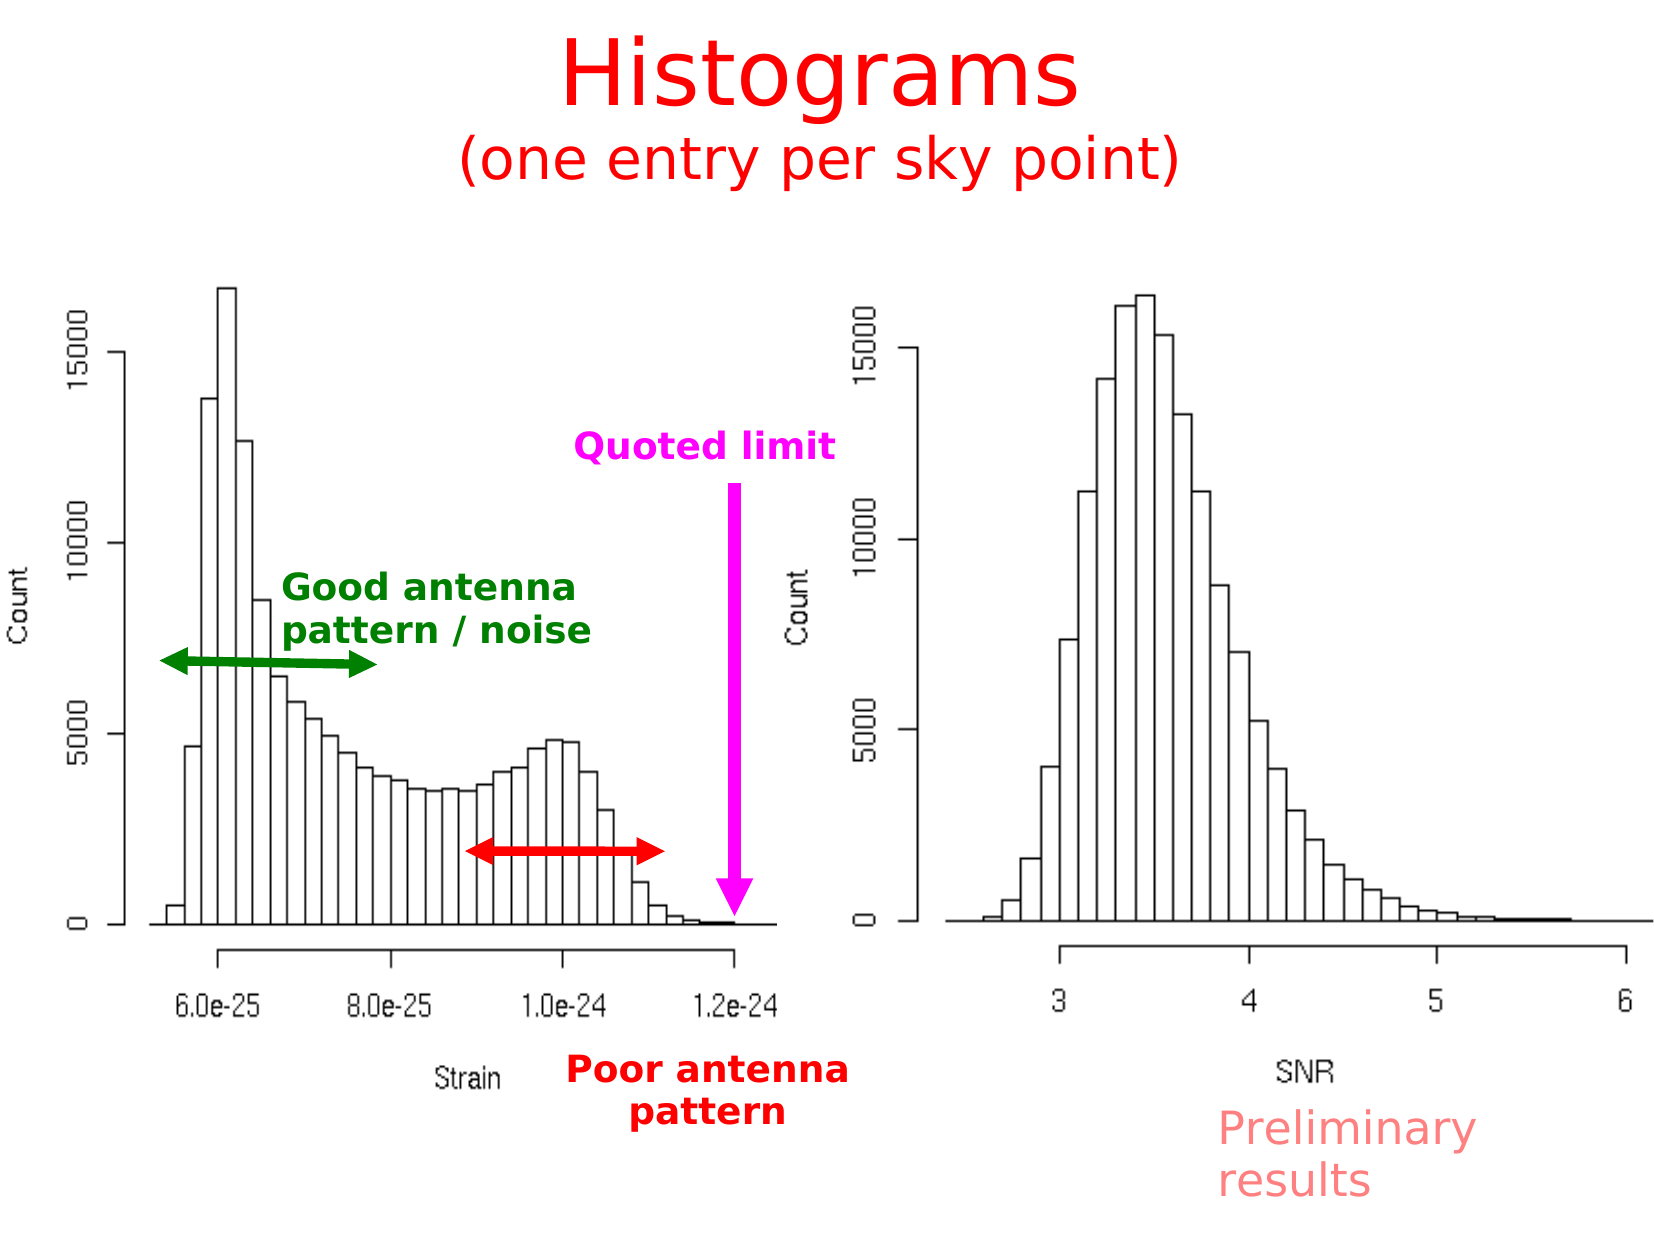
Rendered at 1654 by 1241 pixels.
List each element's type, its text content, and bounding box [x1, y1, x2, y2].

picture [0, 116, 1654, 1134]
text_box Good antenna pattern / noise [266, 559, 618, 660]
text_box Poor antenna pattern [538, 1040, 877, 1142]
text_box Quoted limit [558, 417, 896, 476]
text_box Preliminary results [1202, 1096, 1654, 1216]
title Histograms (one entry per sky point) [114, 0, 1526, 214]
